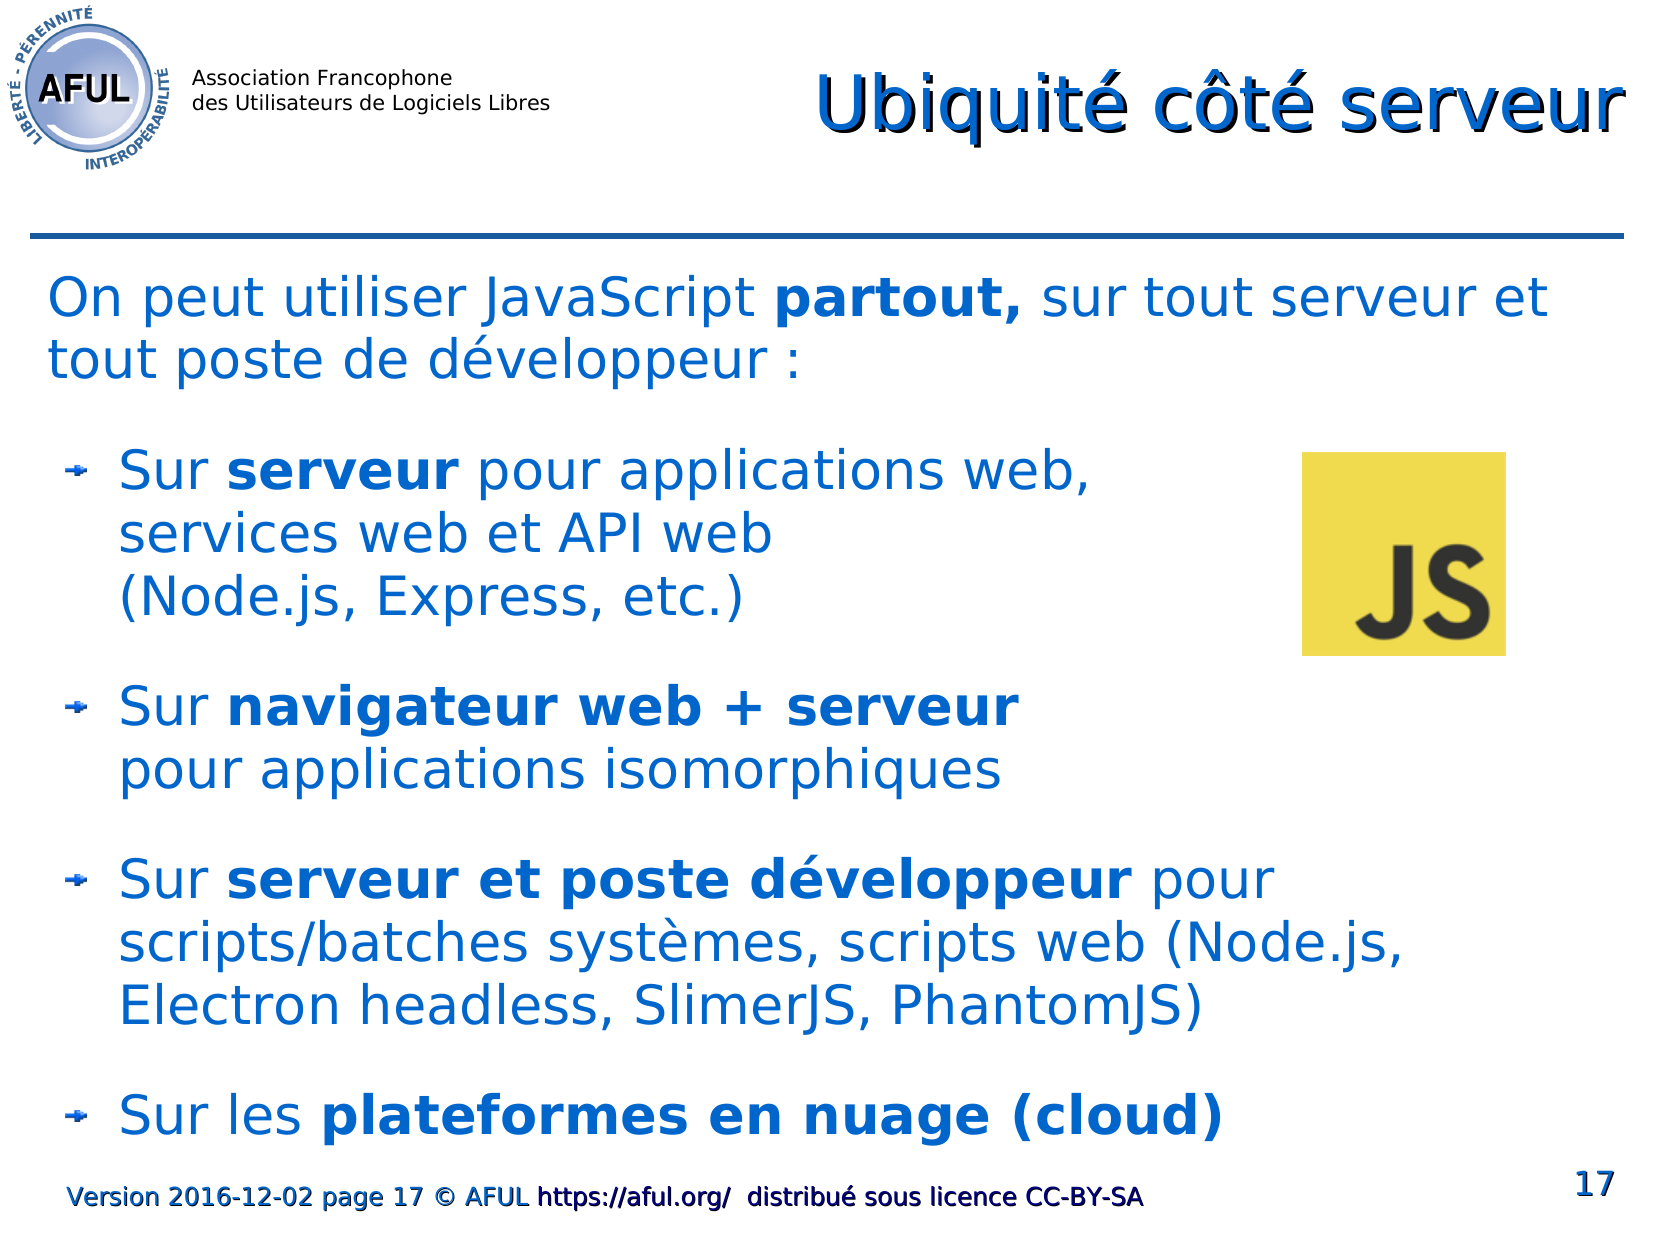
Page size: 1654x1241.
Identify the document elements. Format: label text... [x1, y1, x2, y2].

list On peut utiliser JavaScript partout, sur tout serveur et tout poste de développeur : Sur serveur pour applications web, services web et API web (Node.js, Express, etc.) Sur navigateur web + serveur pour applications isomorphiques Sur serveur et poste développeur pour scripts/batches systèmes, scripts web (Node.js, Electron headless, SlimerJS, PhantomJS) Sur les plateformes en nuage (cloud) [47, 265, 1595, 1211]
picture [1302, 452, 1506, 656]
title Ubiquité côté serveur [501, 0, 1625, 207]
picture [0, 0, 178, 178]
